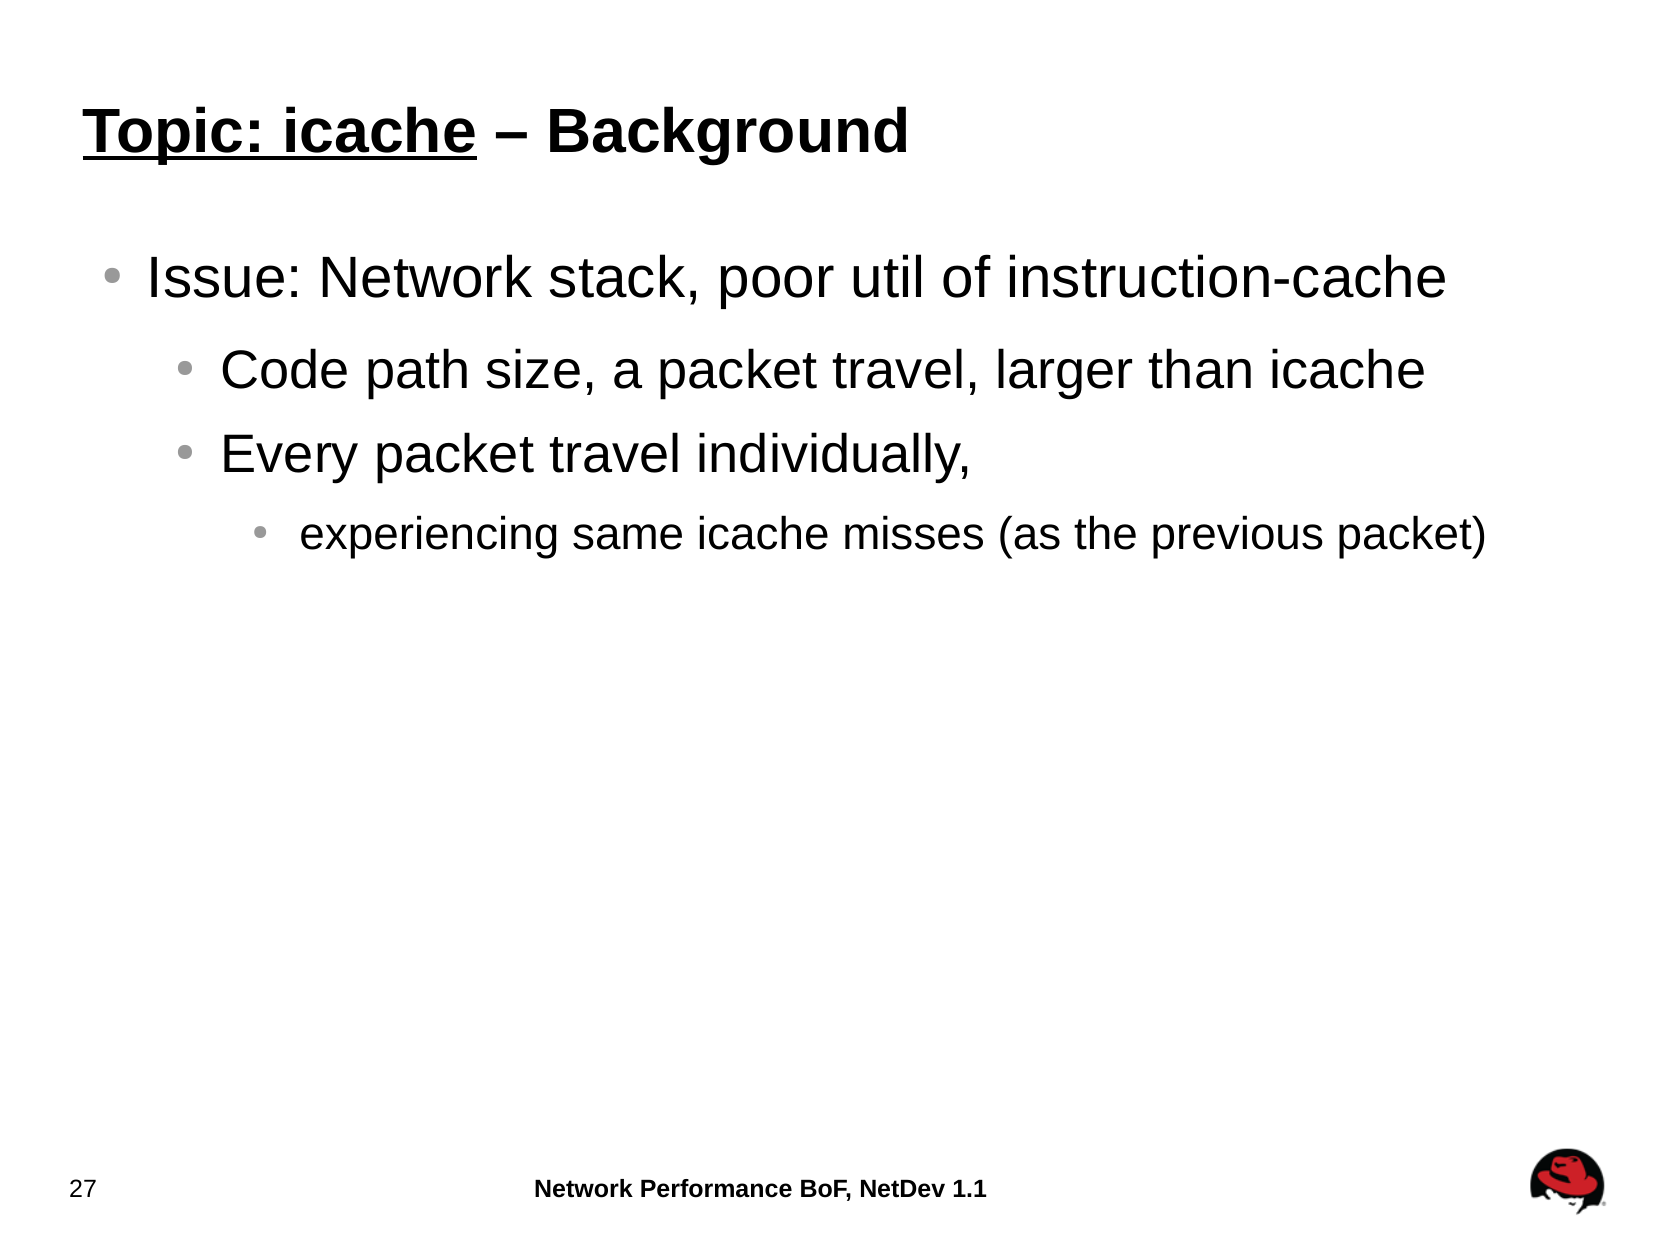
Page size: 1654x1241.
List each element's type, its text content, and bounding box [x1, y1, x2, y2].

title Topic: icache – Background [82, 37, 1571, 226]
picture [1529, 1146, 1612, 1224]
list Issue: Network stack, poor util of instruction-cache Code path size, a packet travel, larger than icache Every packet travel individually, experiencing same icache misses (as the previous packet) [86, 244, 1575, 1039]
